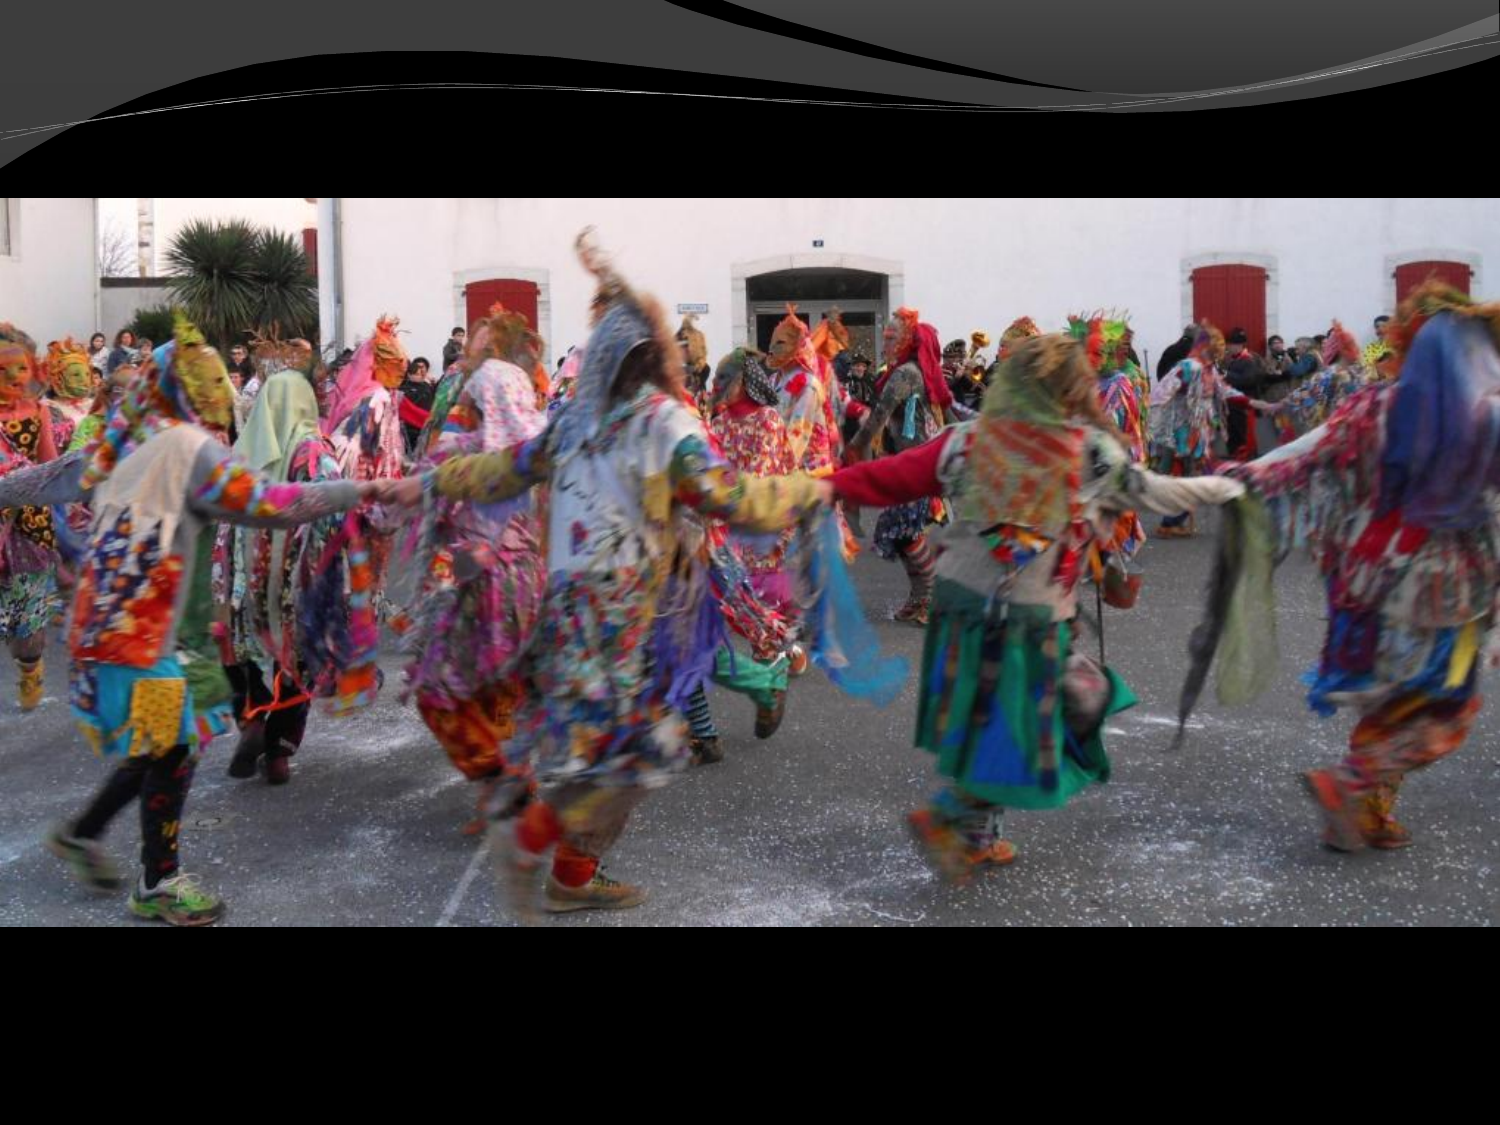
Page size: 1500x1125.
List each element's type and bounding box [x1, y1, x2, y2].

picture [0, 33, 1500, 140]
picture [0, 198, 1500, 927]
